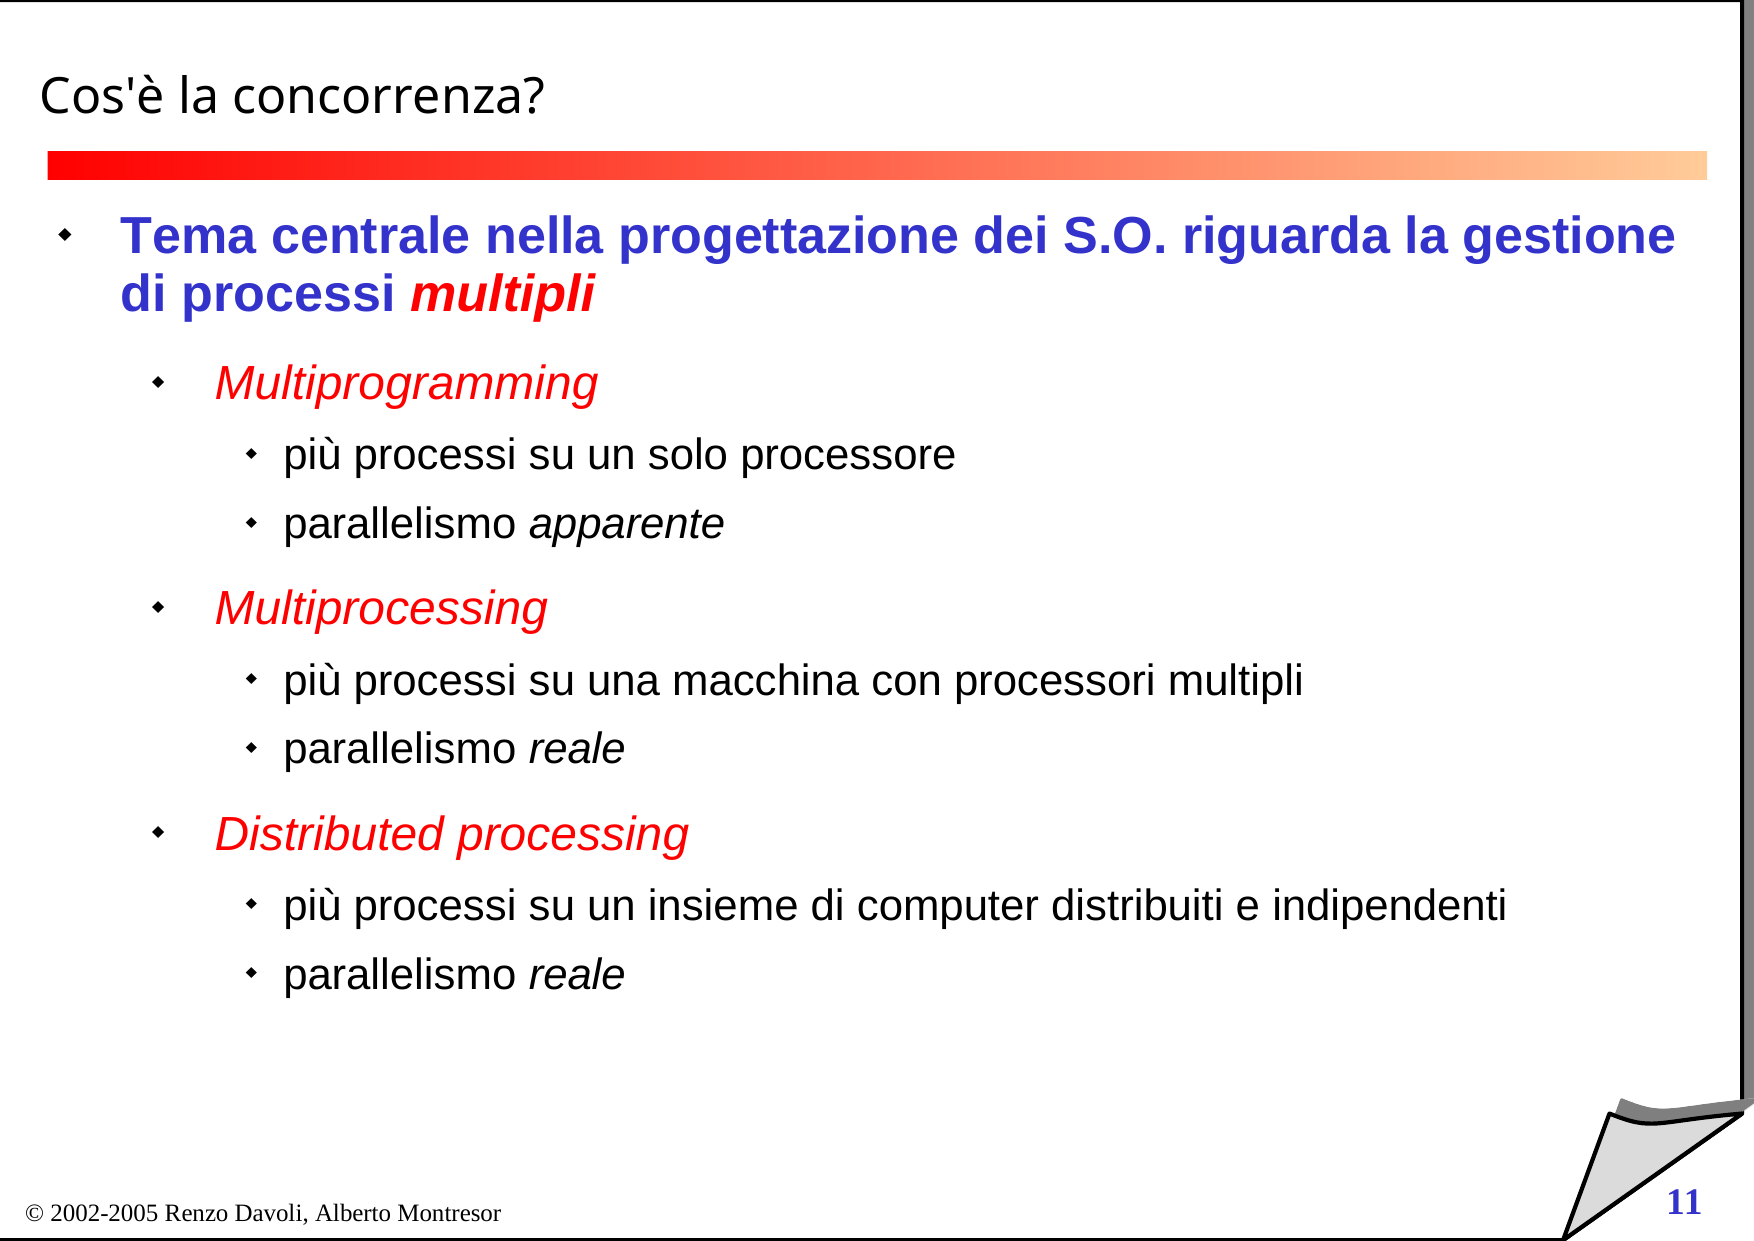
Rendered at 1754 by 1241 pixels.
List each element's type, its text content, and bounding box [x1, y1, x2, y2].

list Tema centrale nella progettazione dei S.O. riguarda la gestione di processi multipli Multiprogramming più processi su un solo processore parallelismo apparente Multiprocessing più processi su una macchina con processori multipli parallelismo reale Distributed processing più processi su un insieme di computer distribuiti e indipendenti parallelismo reale [58, 206, 1696, 1006]
title Cos'è la concorrenza? [39, 49, 1713, 144]
